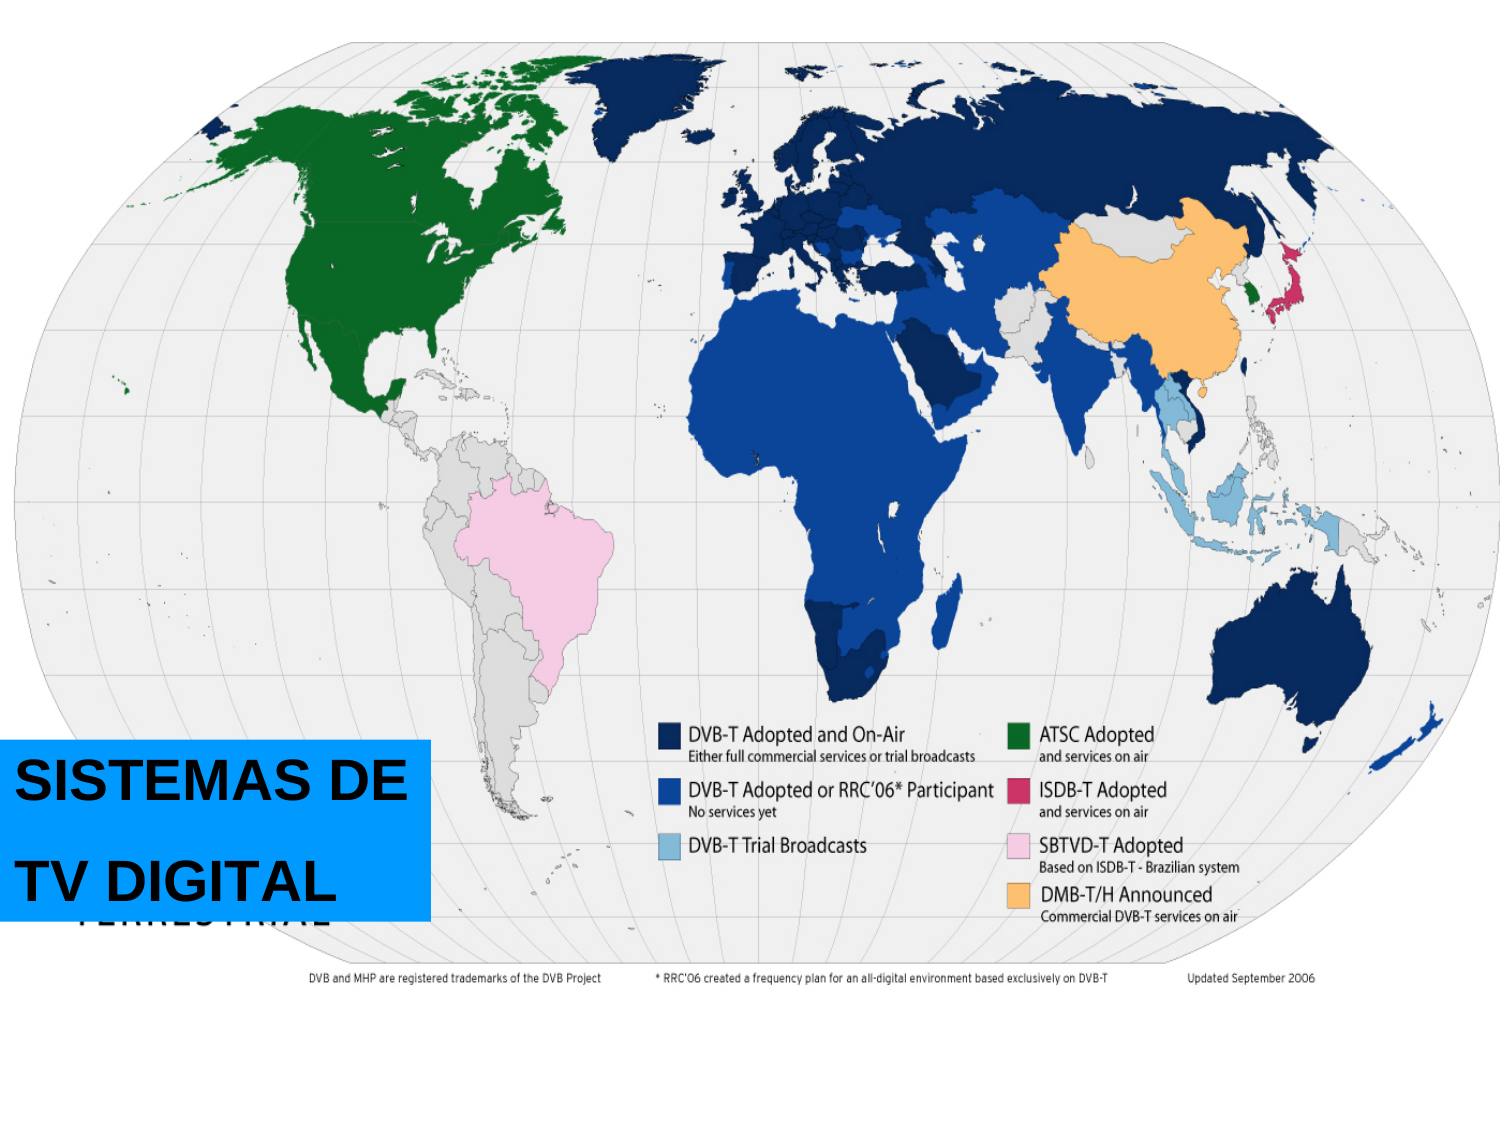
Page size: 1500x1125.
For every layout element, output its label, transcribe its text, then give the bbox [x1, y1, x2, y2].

picture [0, 42, 1500, 1000]
text_box SISTEMAS DE TV DIGITAL [0, 739, 431, 922]
